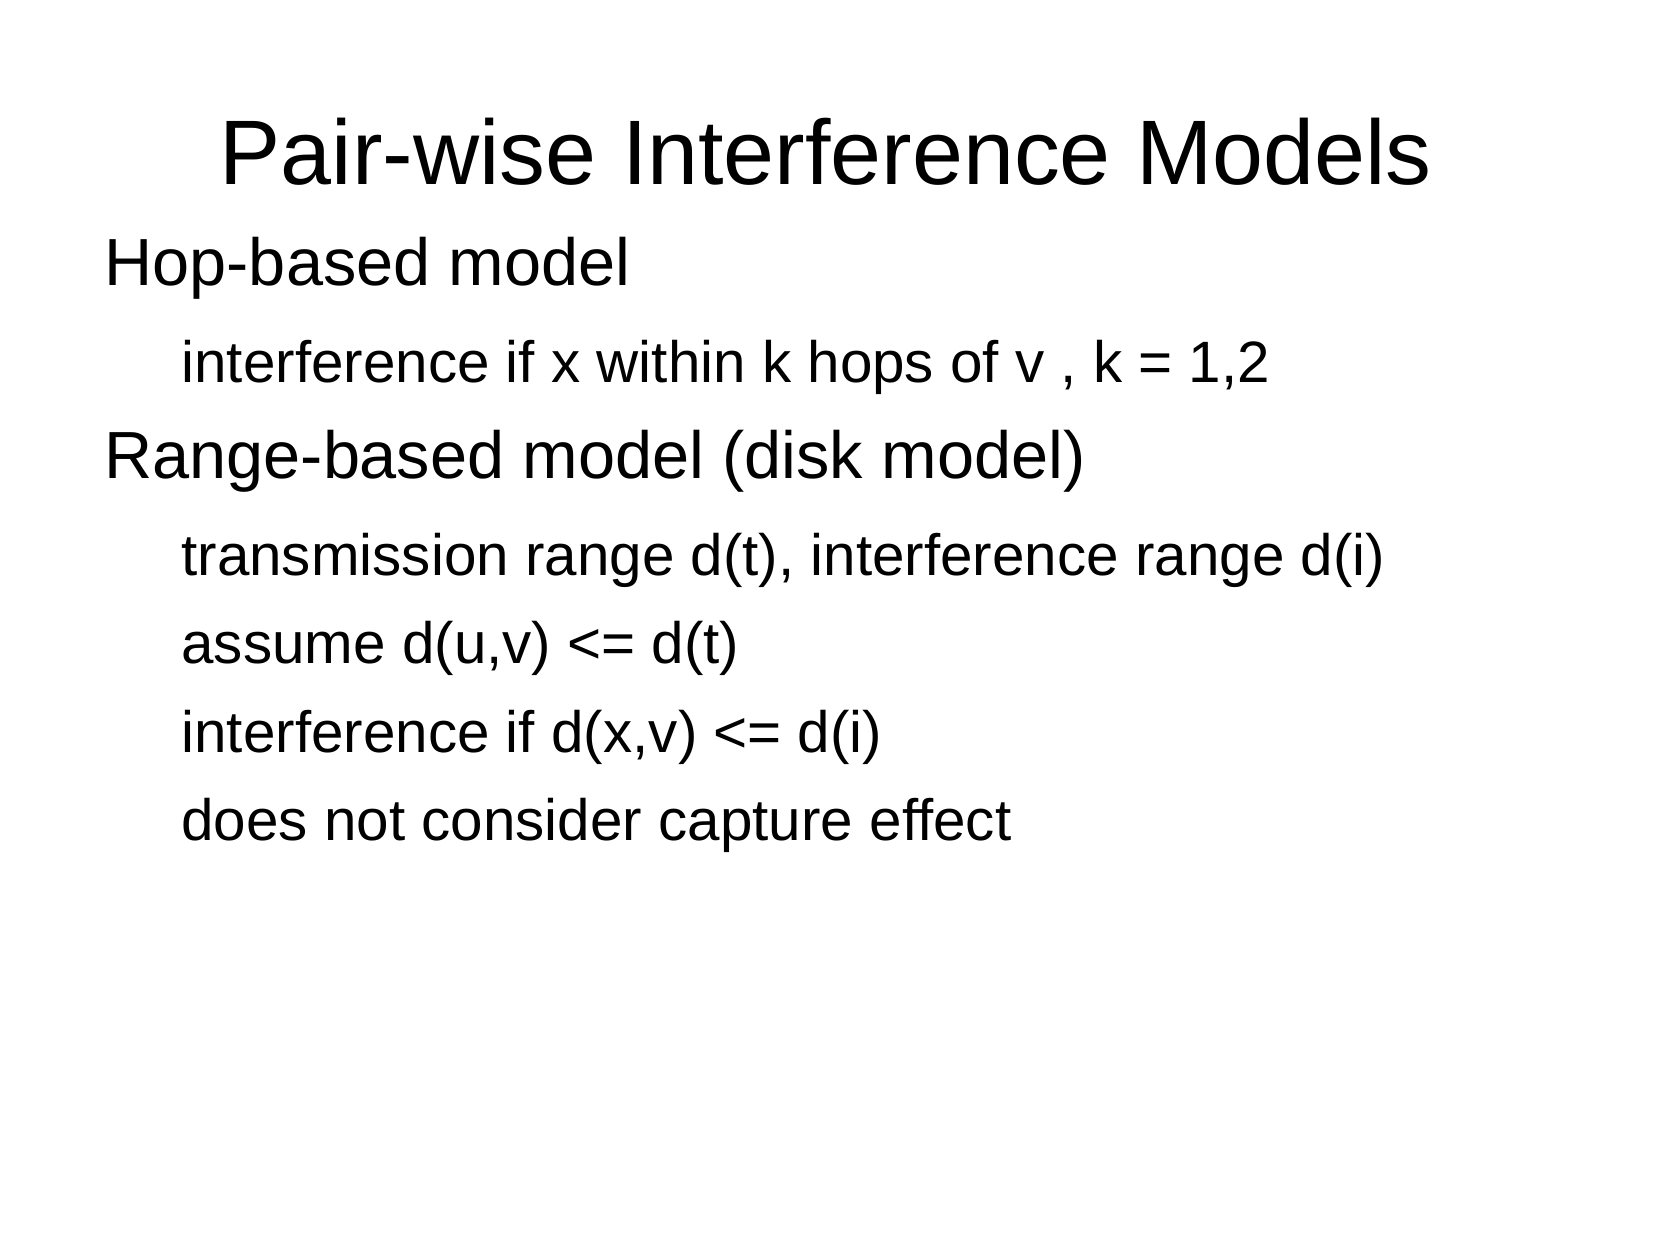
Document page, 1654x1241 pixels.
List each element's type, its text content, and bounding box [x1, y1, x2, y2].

title Pair-wise Interference Models [82, 49, 1571, 257]
list Hop-based model interference if x within k hops of v , k = 1,2 Range-based model (disk model) transmission range d(t), interference range d(i) assume d(u,v) <= d(t) interference if d(x,v) <= d(i) does not consider capture effect [86, 225, 1576, 1029]
